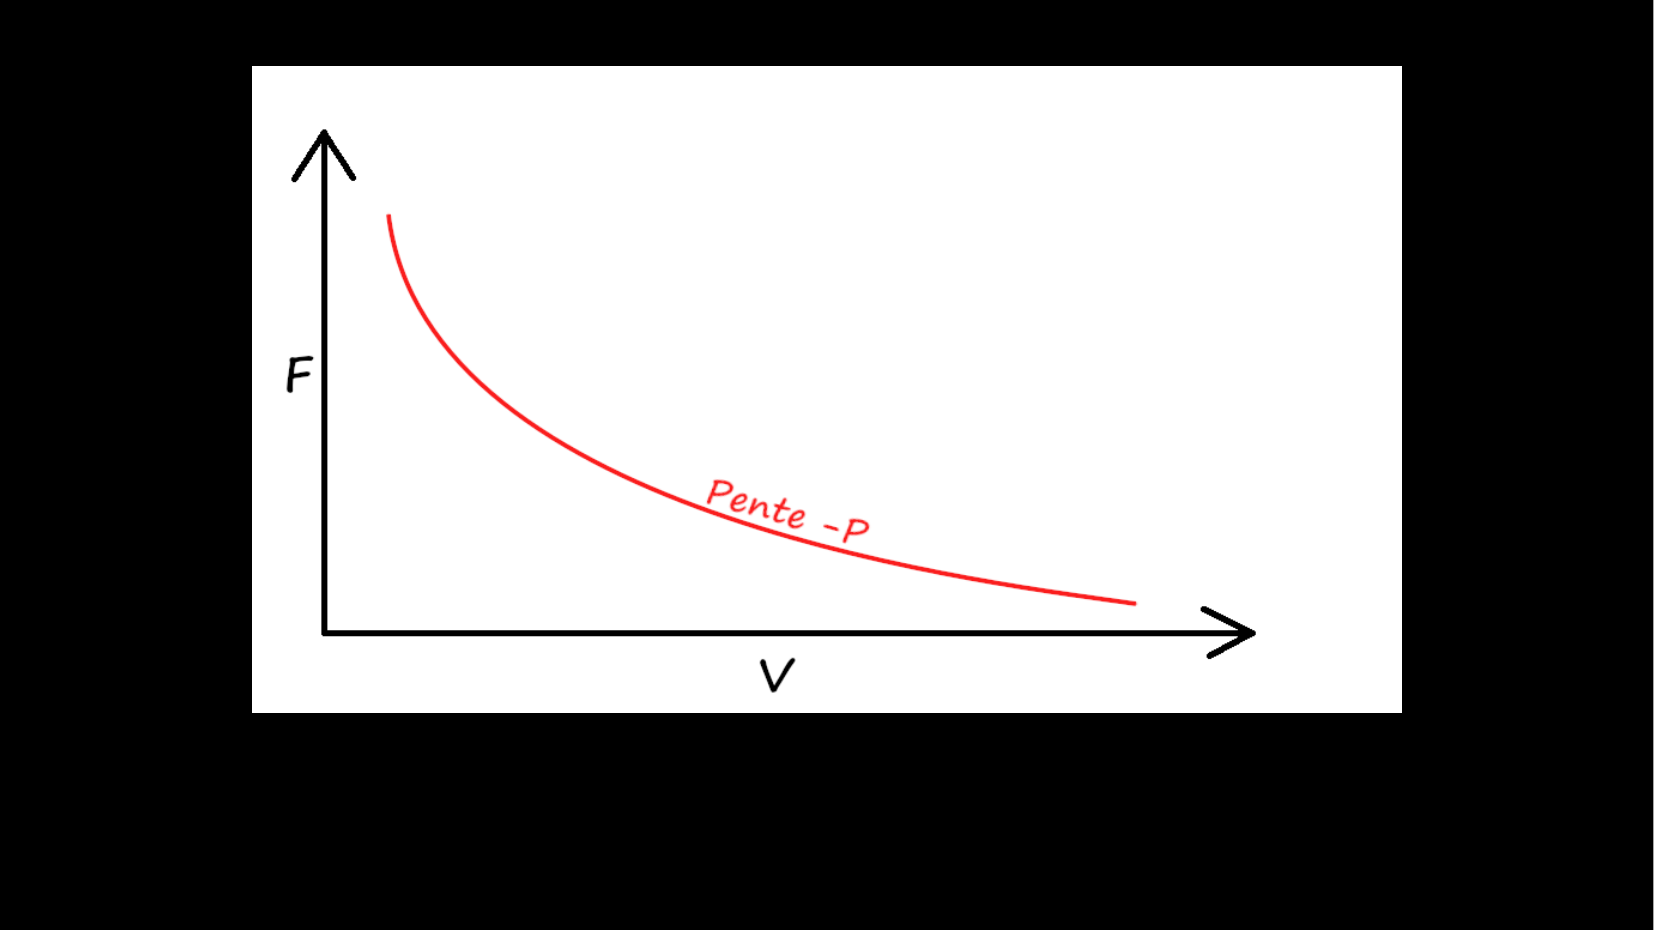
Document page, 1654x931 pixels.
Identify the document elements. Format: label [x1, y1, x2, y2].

picture [252, 66, 1402, 713]
